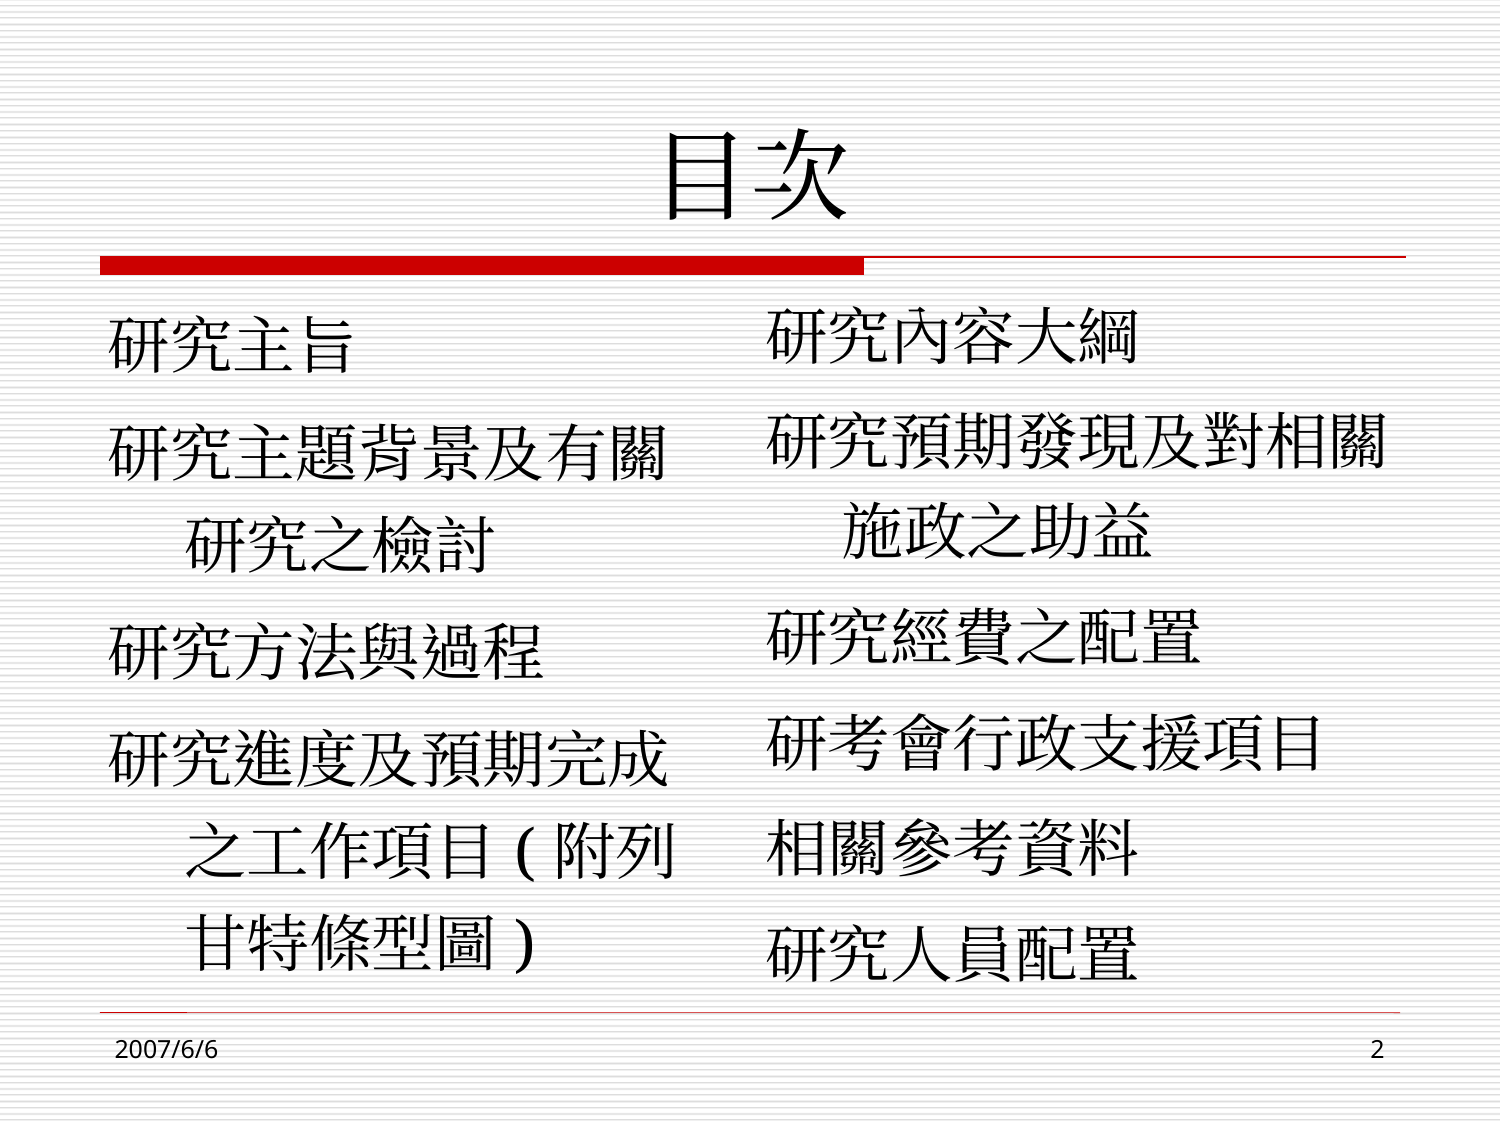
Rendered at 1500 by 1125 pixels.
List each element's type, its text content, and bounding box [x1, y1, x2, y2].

picture [0, 0, 1500, 1125]
list 研究主旨 研究主題背景及有關研究之檢討 研究方法與過程 研究進度及預期完成之工作項目(附列甘特條型圖) [92, 287, 734, 1004]
list 研究內容大綱 研究預期發現及對相關施政之助益 研究經費之配置 研考會行政支援項目 相關參考資料 研究人員配置 [765, 287, 1406, 973]
title 目次 [94, 34, 1407, 250]
